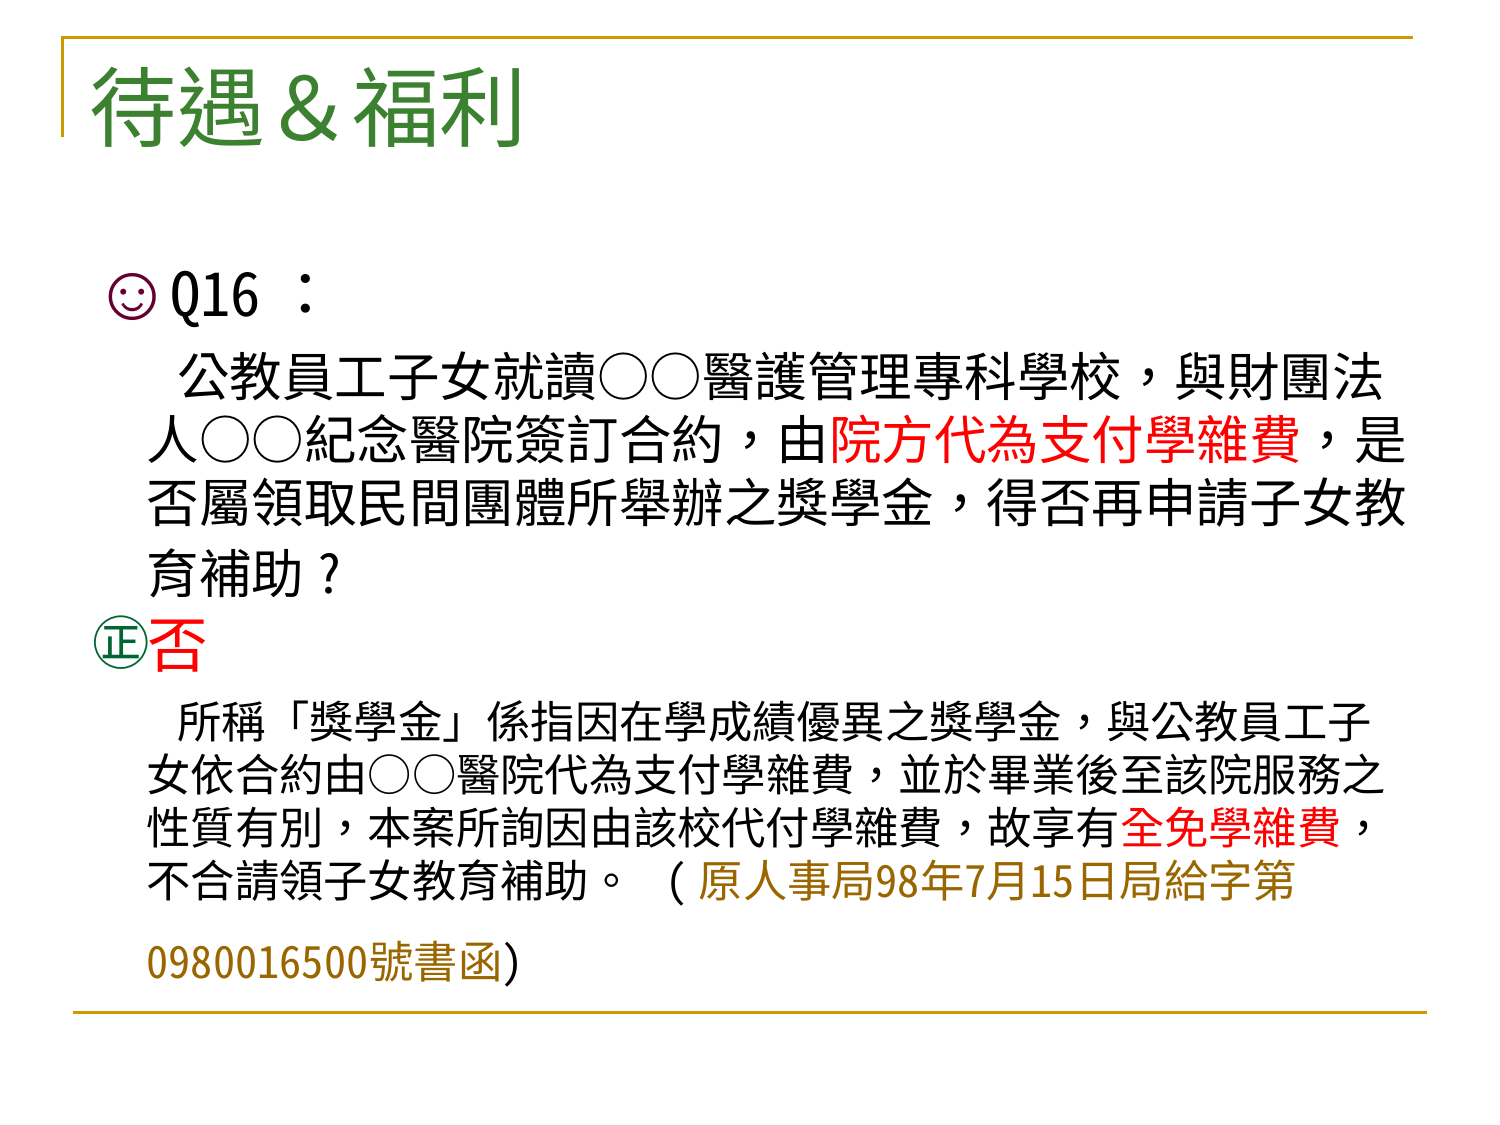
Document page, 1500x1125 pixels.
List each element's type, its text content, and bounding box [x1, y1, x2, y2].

title 待遇＆福利 [75, 45, 1426, 233]
list Q16： 公教員工子女就讀○○醫護管理專科學校，與財團法人○○紀念醫院簽訂合約，由院方代為支付學雜費，是否屬領取民間團體所舉辦之獎學金，得否再申請子女教育補助? 否 所稱「獎學金」係指因在學成績優異之獎學金，與公教員工子女依合約由○○醫院代為支付學雜費，並於畢業後至該院服務之性質有別，本案所詢因由該校代付學雜費，故享有全免學雜費，不合請領子女教育補助。 (原人事局98年7月15日局給字第0980016500號書函) [77, 262, 1428, 1005]
